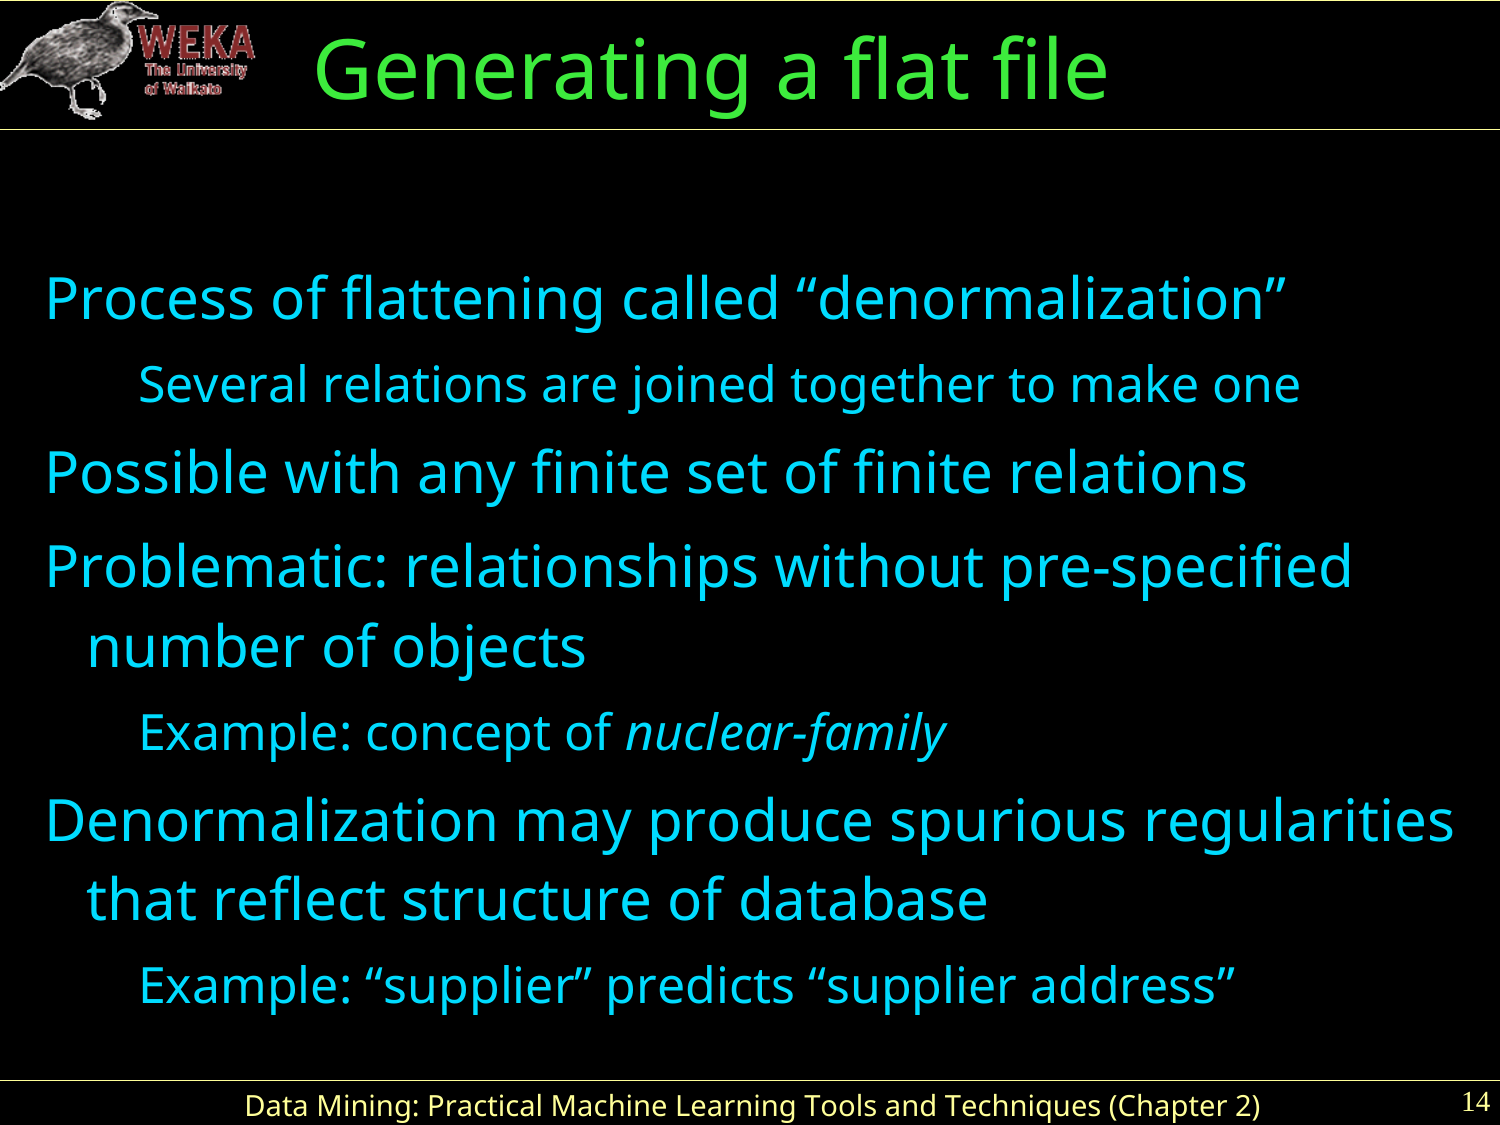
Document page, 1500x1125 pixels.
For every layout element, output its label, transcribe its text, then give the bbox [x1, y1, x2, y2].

picture [0, 1, 266, 129]
title Generating a flat file [297, 0, 1500, 148]
text_box Process of flattening called “denormalization” Several relations are joined together to make one Possible with any finite set of finite relations Problematic: relationships without pre-specified number of objects Example: concept of nuclear-family Denormalization may produce spurious regularities that reflect structure of database Example: “supplier” predicts “supplier address” [29, 249, 1477, 926]
